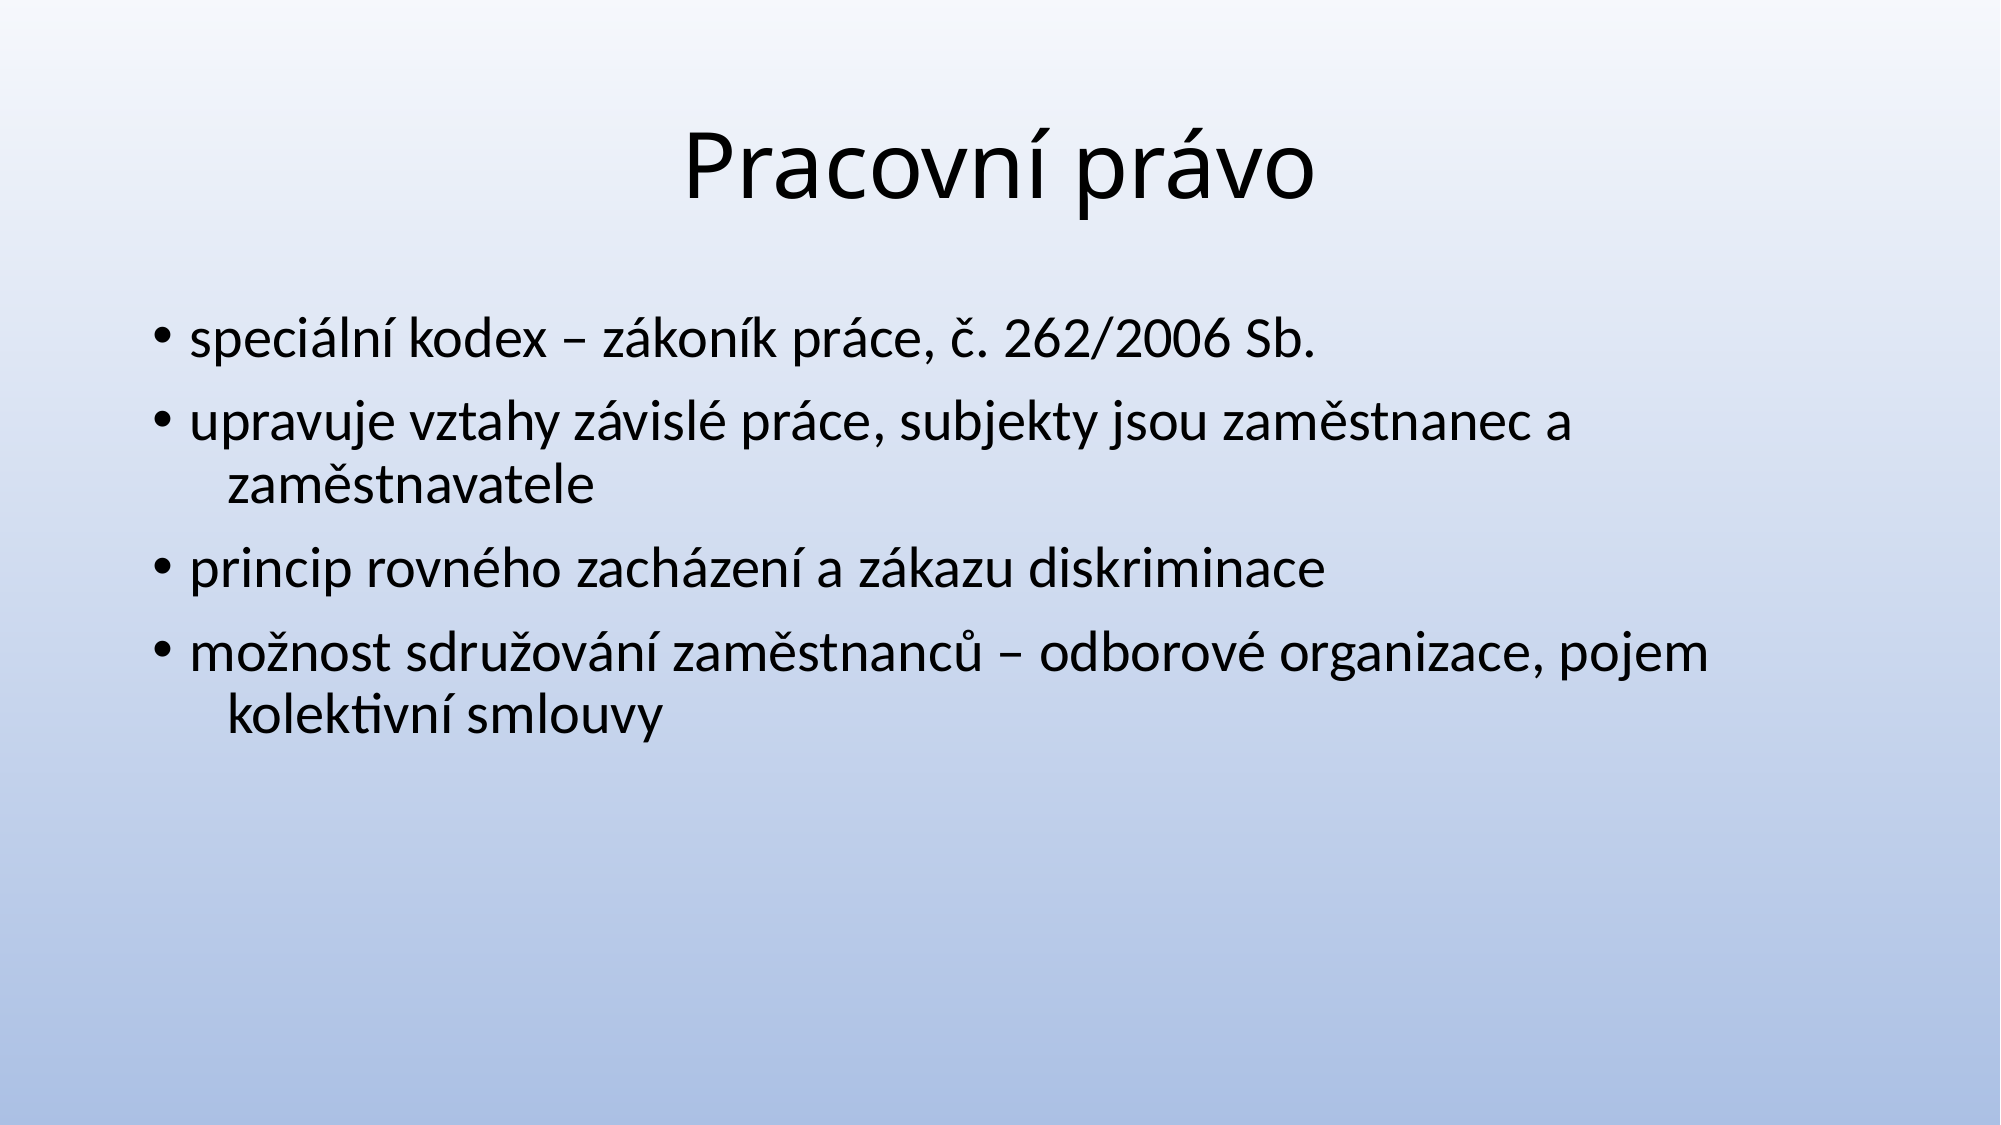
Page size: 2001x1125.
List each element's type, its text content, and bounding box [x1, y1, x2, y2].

title Pracovní právo [137, 59, 1863, 278]
list speciální kodex – zákoník práce, č. 262/2006 Sb. upravuje vztahy závislé práce, subjekty jsou zaměstnanec a zaměstnavatele princip rovného zacházení a zákazu diskriminace možnost sdružování zaměstnanců – odborové organizace, pojem kolektivní smlouvy [137, 299, 1863, 1014]
